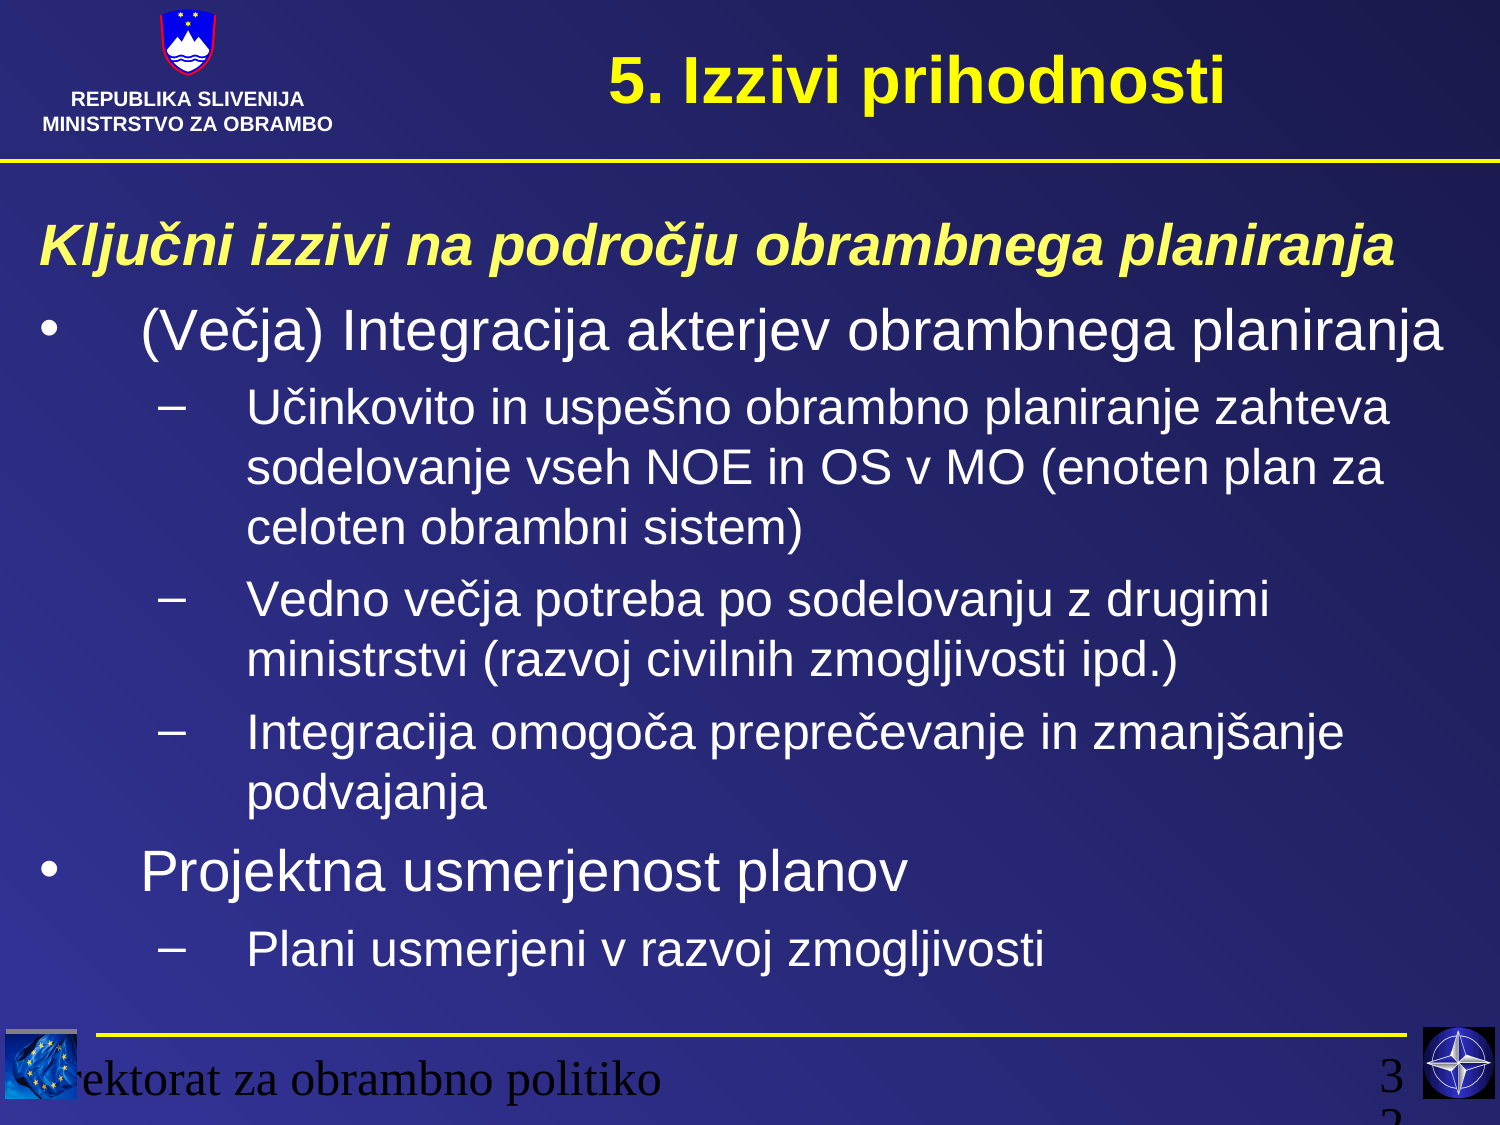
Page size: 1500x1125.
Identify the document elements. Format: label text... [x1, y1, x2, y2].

title 5. Izzivi prihodnosti [348, 29, 1489, 125]
list Ključni izzivi na področju obrambnega planiranja (Večja) Integracija akterjev obrambnega planiranja Učinkovito in uspešno obrambno planiranje zahteva sodelovanje vseh NOE in OS v MO (enoten plan za celoten obrambni sistem) Vedno večja potreba po sodelovanju z drugimi ministrstvi (razvoj civilnih zmogljivosti ipd.) Integracija omogoča preprečevanje in zmanjšanje podvajanja Projektna usmerjenost planov Plani usmerjeni v razvoj zmogljivosti [24, 200, 1476, 1006]
